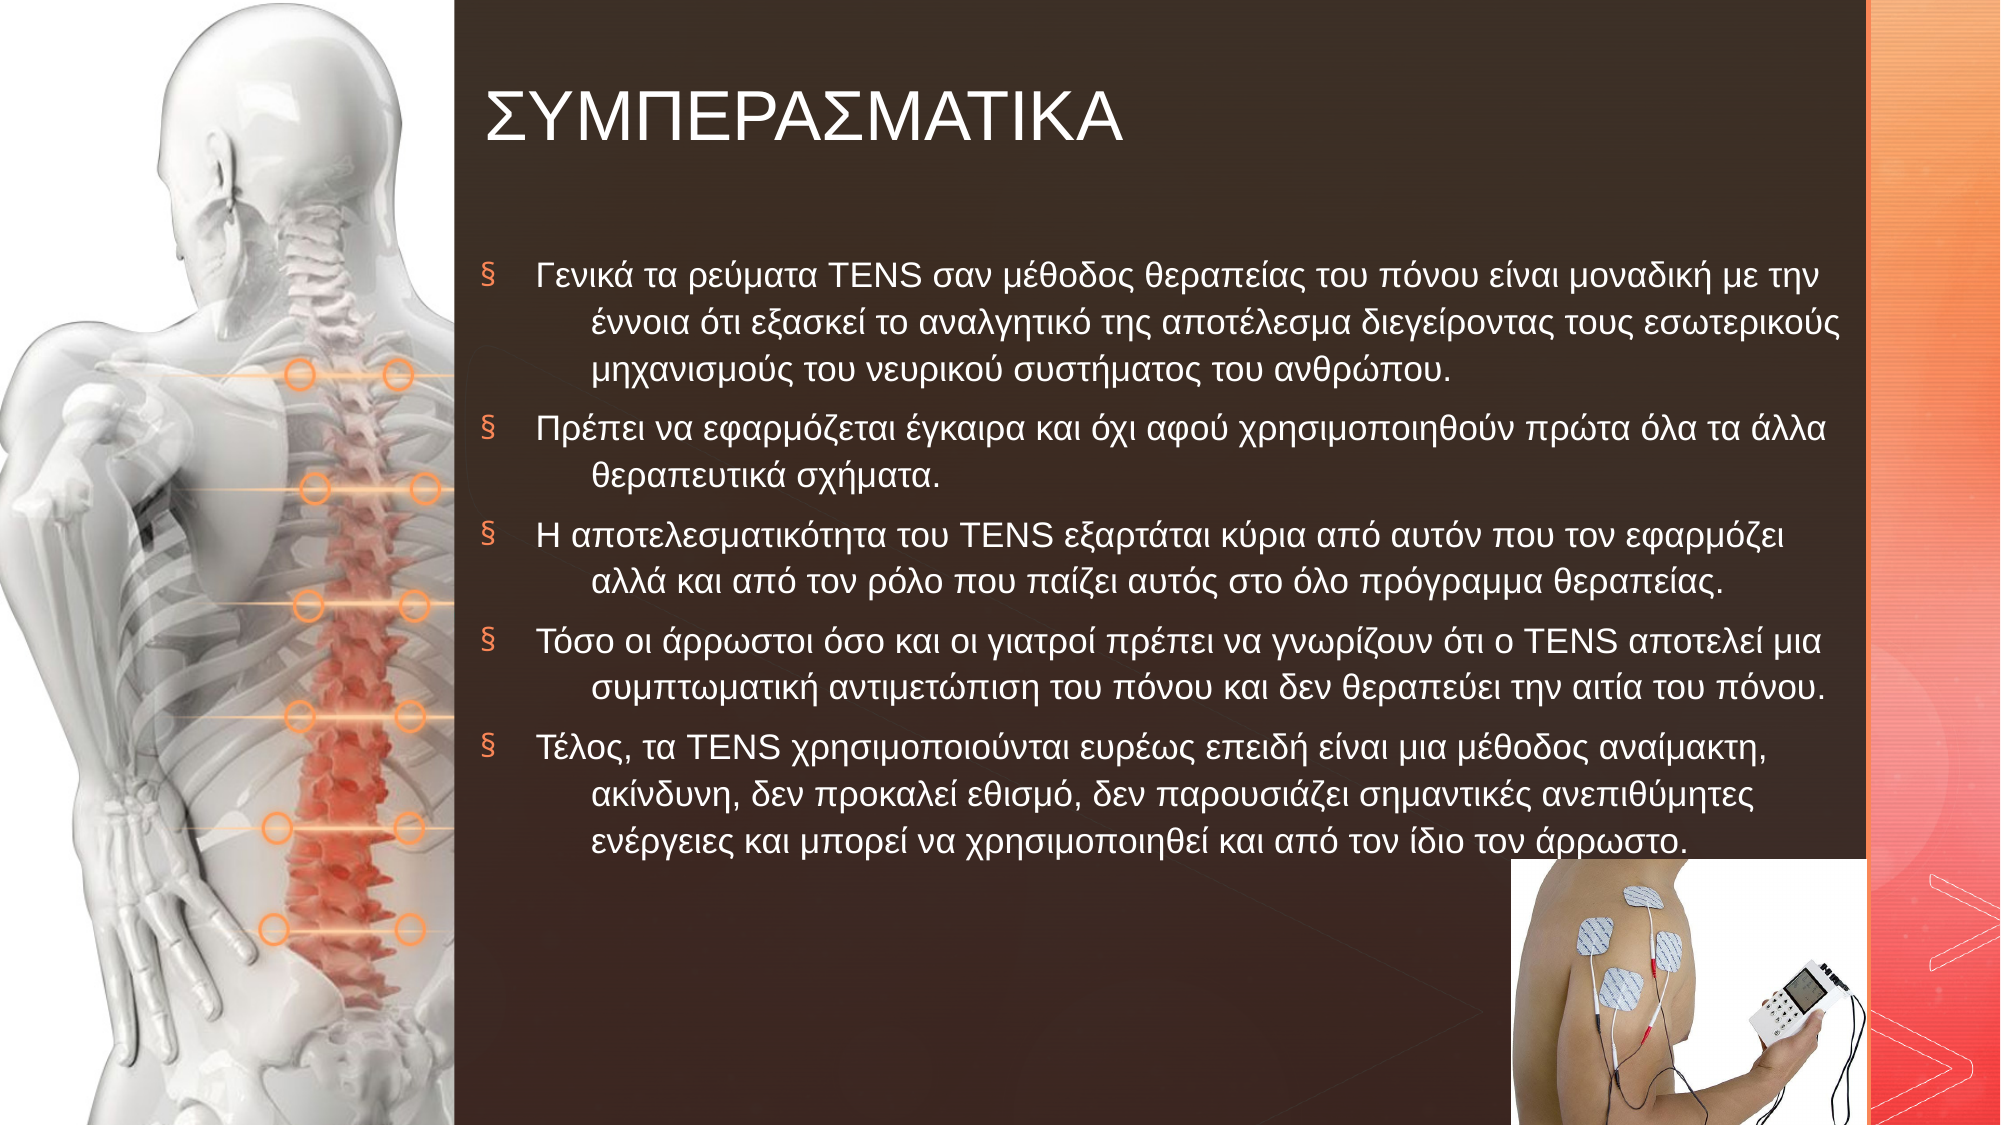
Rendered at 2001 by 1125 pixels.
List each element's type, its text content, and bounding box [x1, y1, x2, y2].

title ΣΥΜΠΕΡΑΣΜΑΤΙΚΑ [469, 72, 1775, 187]
list Γενικά τα ρεύματα TENS σαν μέθοδος θεραπείας του πόνου είναι μοναδική με την έννοια ότι εξασκεί το αναλγητικό της αποτέλεσμα διεγείροντας τους εσωτερικούς μηχανισμούς του νευρικού συστήματος του ανθρώπου. Πρέπει να εφαρμόζεται έγκαιρα και όχι αφού χρησιμοποιηθούν πρώτα όλα τα άλλα θεραπευτικά σχήματα. Η αποτελεσματικότητα του TENS εξαρτάται κύρια από αυτόν που τον εφαρμόζει αλλά και από τον ρόλο που παίζει αυτός στο όλο πρόγραμμα θεραπείας. Τόσο οι άρρωστοι όσο και οι γιατροί πρέπει να γνωρίζουν ότι ο TENS αποτελεί μια συμπτωματική αντιμετώπιση του πόνου και δεν θεραπεύει την αιτία του πόνου. Τέλος, τα TENS χρησιμοποιούνται ευρέως επειδή είναι μια μέθοδος αναίμακτη, ακίνδυνη, δεν προκαλεί εθισμό, δεν παρουσιάζει σημαντικές ανεπιθύμητες ενέργειες και μπορεί να χρησιμοποιηθεί και από τον ίδιο τον άρρωστο. [463, 187, 1881, 921]
picture [0, 0, 455, 1125]
picture [1511, 859, 1867, 1125]
